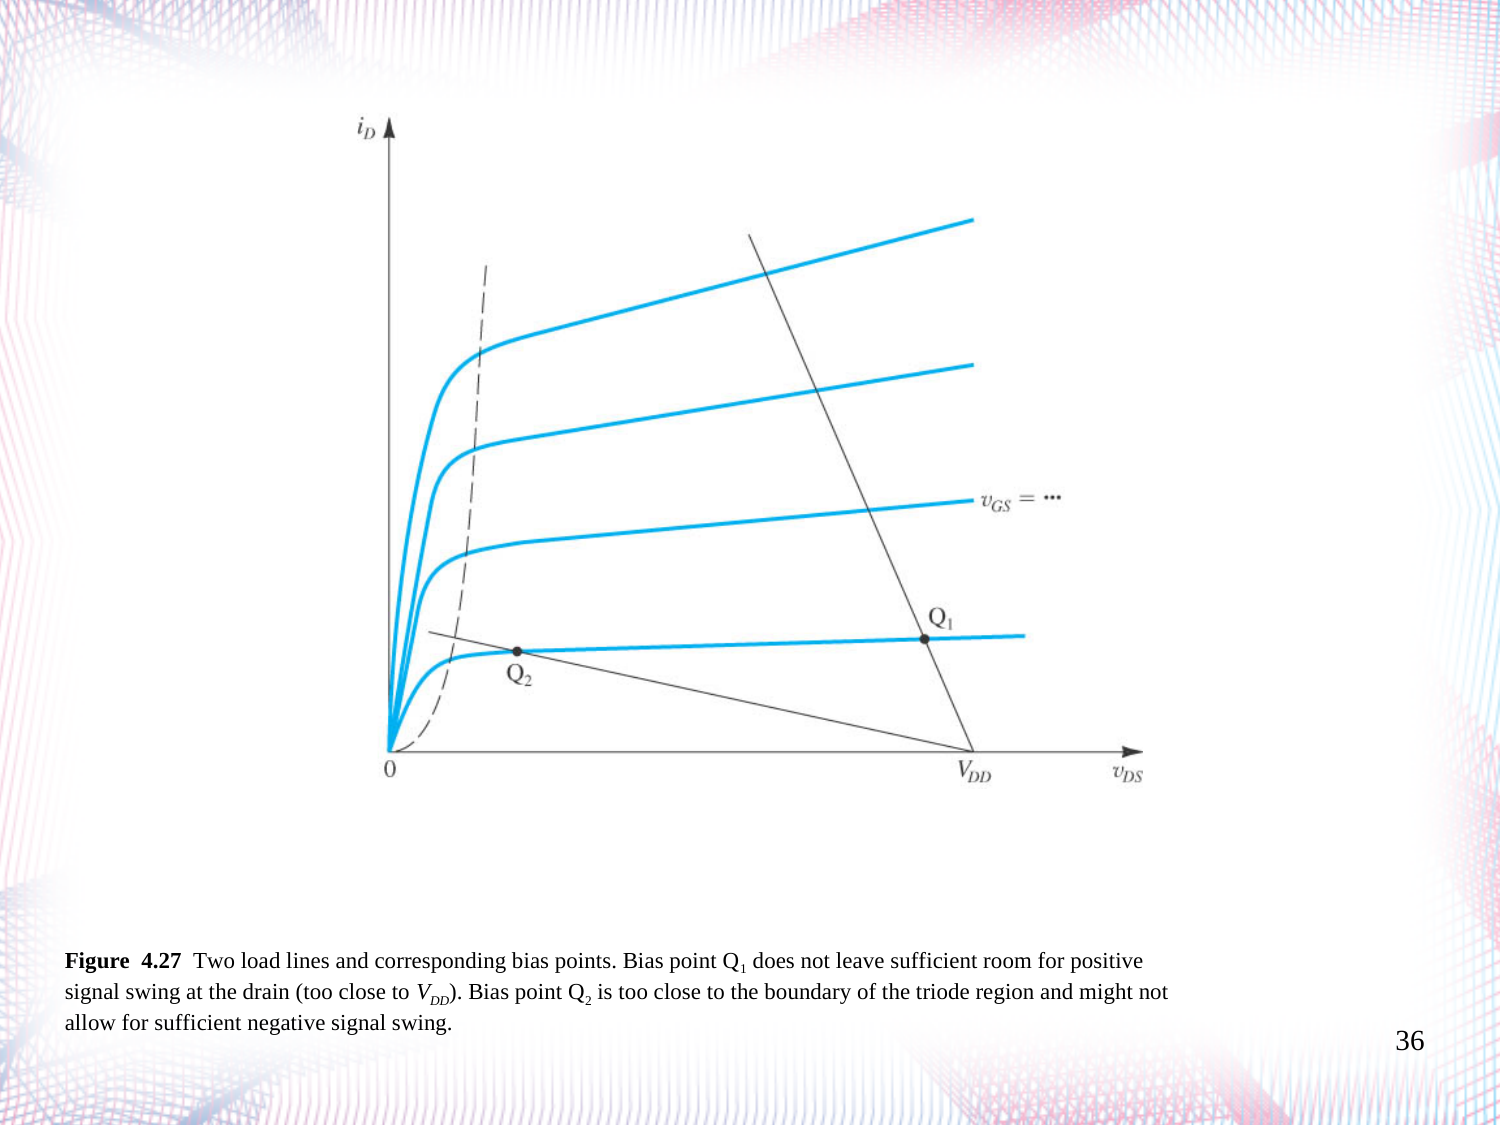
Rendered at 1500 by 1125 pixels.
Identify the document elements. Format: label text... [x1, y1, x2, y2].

picture [0, 0, 1500, 1125]
text_box Figure 4.27 Two load lines and corresponding bias points. Bias point Q1 does not leave sufficient room for positive signal swing at the drain (too close to VDD). Bias point Q2 is too close to the boundary of the triode region and might not allow for sufficient negative signal swing. [49, 937, 1213, 1043]
